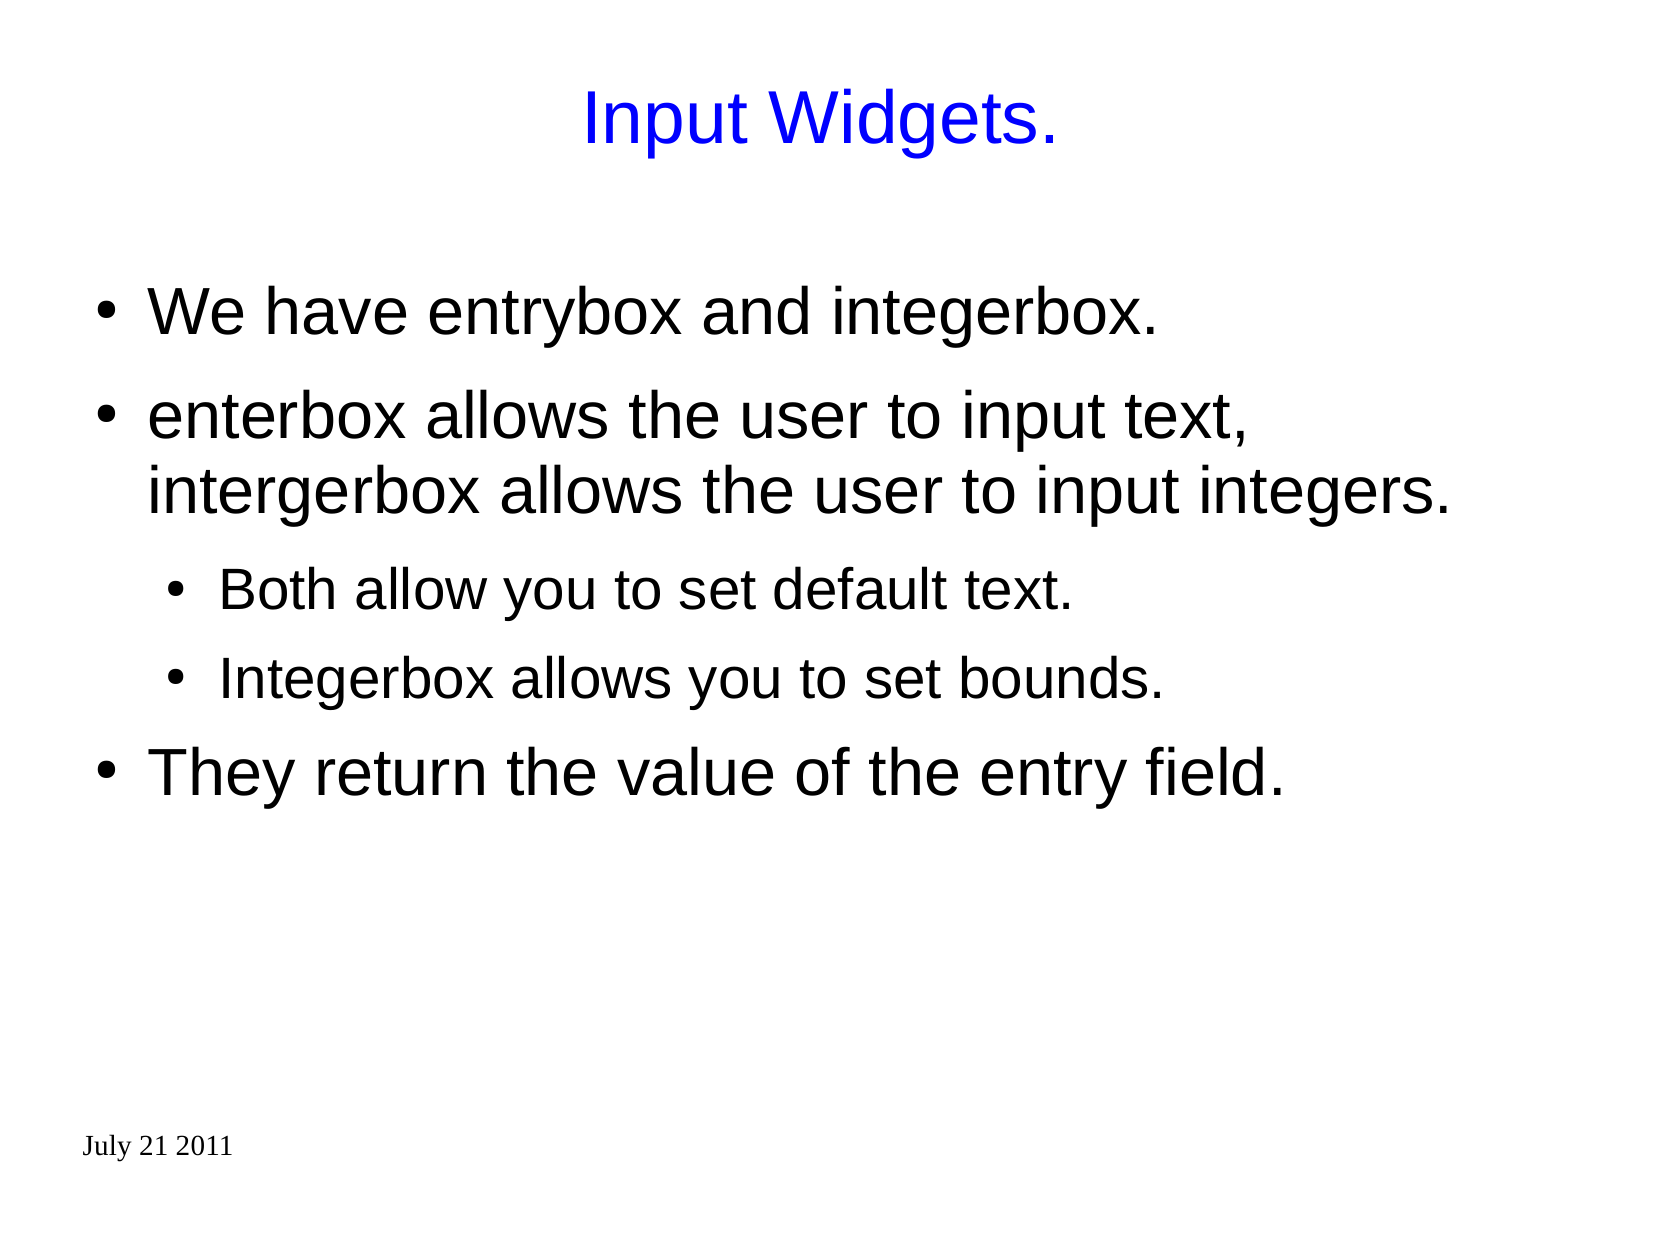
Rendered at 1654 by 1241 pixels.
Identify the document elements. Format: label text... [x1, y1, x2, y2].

title Input Widgets. [76, 58, 1565, 178]
list We have entrybox and integerbox. enterbox allows the user to input text, intergerbox allows the user to input integers. Both allow you to set default text. Integerbox allows you to set bounds. They return the value of the entry field. [76, 274, 1565, 1093]
